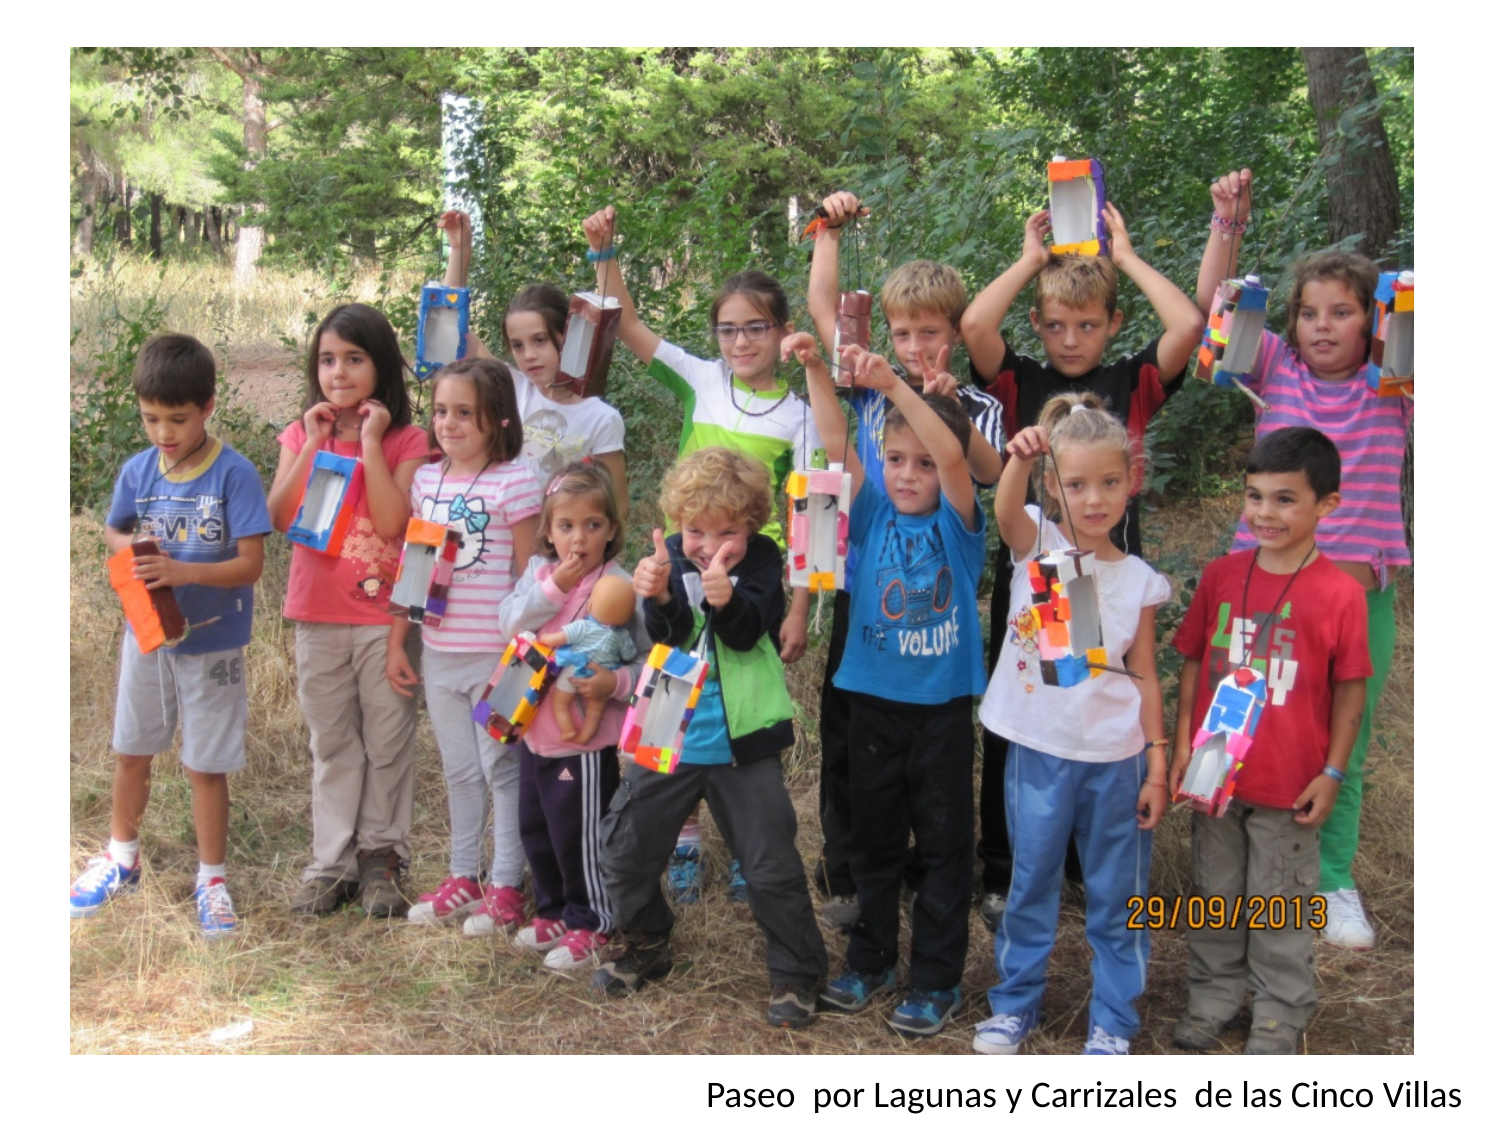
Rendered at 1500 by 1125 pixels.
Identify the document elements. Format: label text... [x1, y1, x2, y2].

text_box Paseo por Lagunas y Carrizales de las Cinco Villas [691, 1071, 1500, 1125]
picture [70, 46, 1415, 1055]
